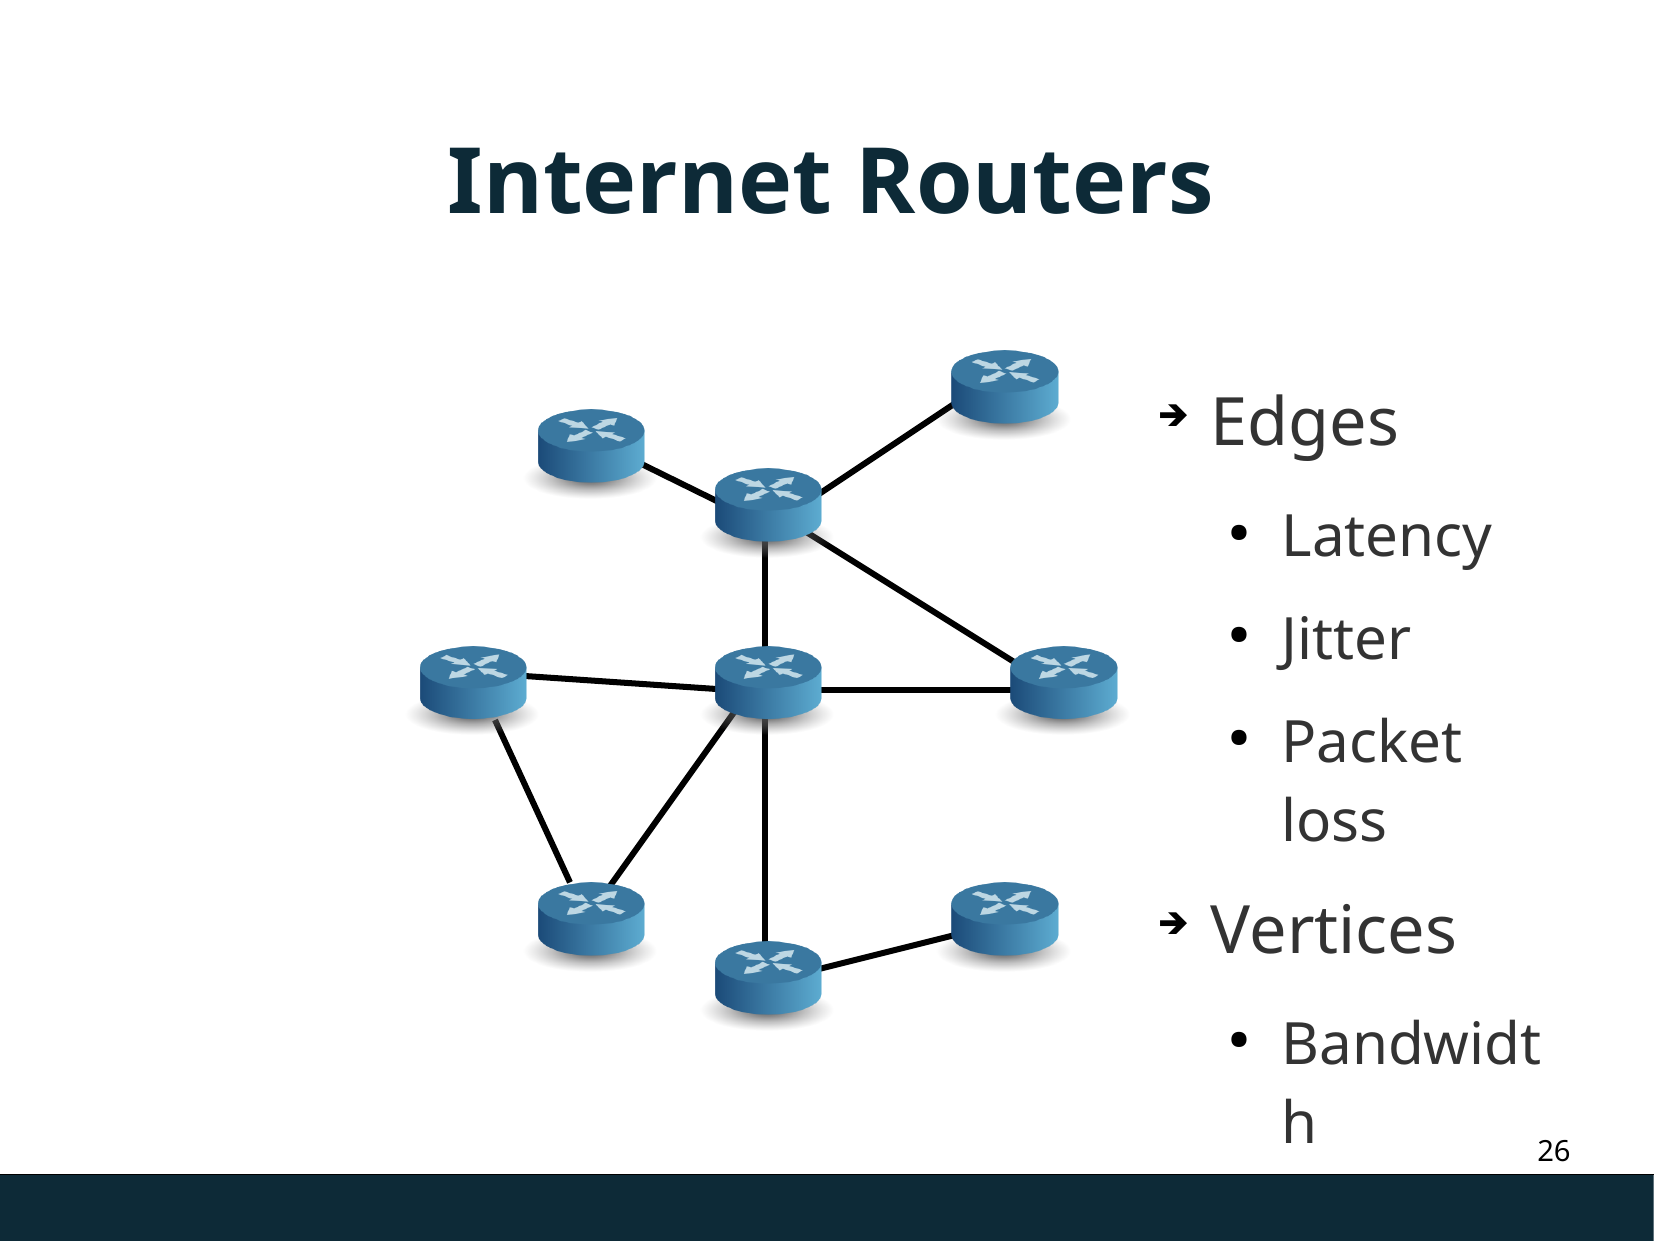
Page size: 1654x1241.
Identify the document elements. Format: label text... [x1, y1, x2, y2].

picture [405, 646, 539, 736]
picture [523, 882, 657, 972]
picture [700, 646, 834, 736]
title Internet Routers [86, 74, 1575, 282]
picture [995, 646, 1130, 736]
picture [700, 941, 834, 1031]
picture [523, 409, 657, 499]
picture [936, 350, 1071, 440]
list Edges Latency Jitter Packet loss Vertices Bandwidth [1140, 374, 1572, 1021]
picture [936, 882, 1071, 972]
picture [700, 468, 834, 558]
